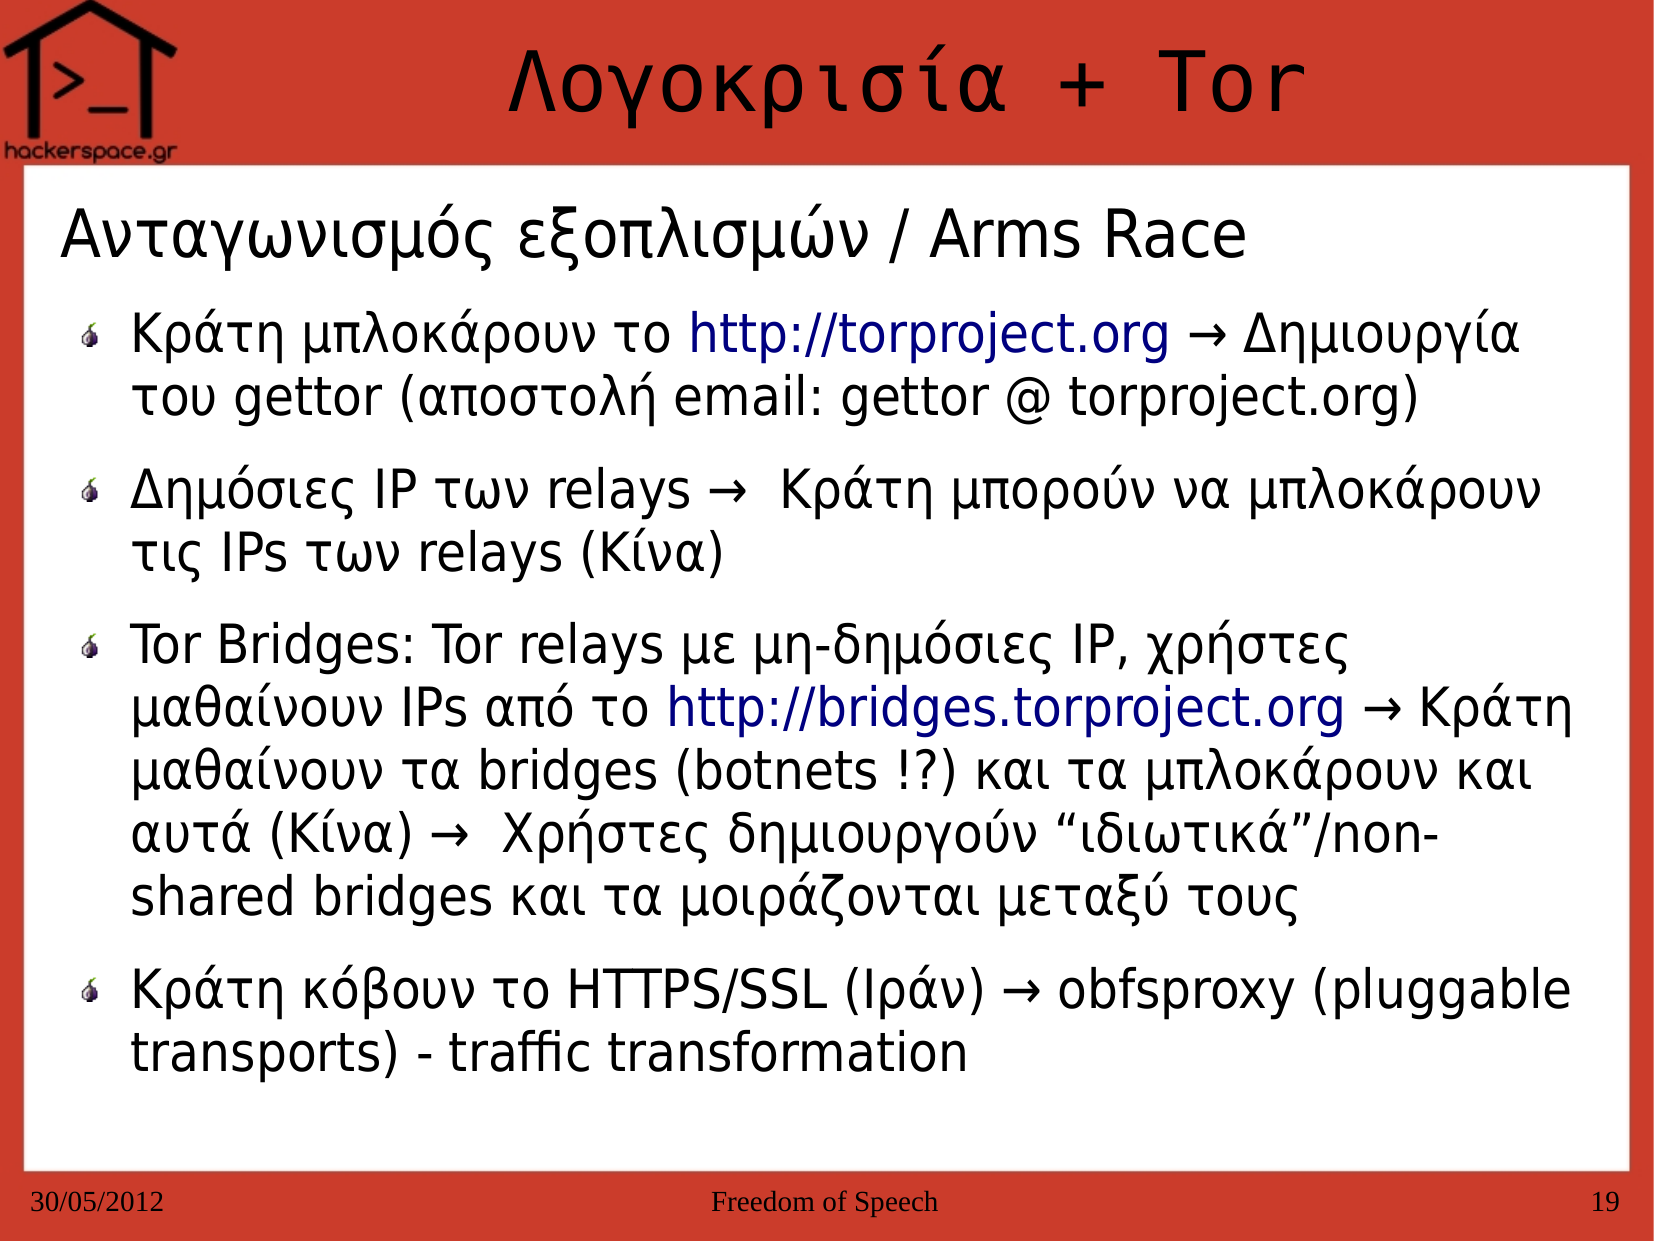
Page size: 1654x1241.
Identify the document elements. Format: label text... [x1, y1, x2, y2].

title Λογοκρισία + Tor [195, 15, 1621, 151]
picture [0, 0, 1654, 1241]
list Ανταγωνισμός εξοπλισμών / Arms Race Κράτη μπλοκάρουν το http://torproject.org → Δημιουργία του gettor (αποστολή email: gettor @ torproject.org) Δημόσιες IP των relays → Κράτη μπορούν να μπλοκάρουν τις IPs των relays (Κίνα) Tor Bridges: Tor relays με μη-δημόσιες IP, χρήστες μαθαίνουν IPs από το http://bridges.torproject.org → Κράτη μαθαίνουν τα bridges (botnets !?) και τα μπλοκάρουν και αυτά (Κίνα) → Χρήστες δημιουργούν “ιδιωτικά”/non-shared bridges και τα μοιράζονται μεταξύ τους Κράτη κόβουν το HTTPS/SSL (Ιράν) → obfsproxy (pluggable transports) - traffic transformation [60, 195, 1591, 1141]
